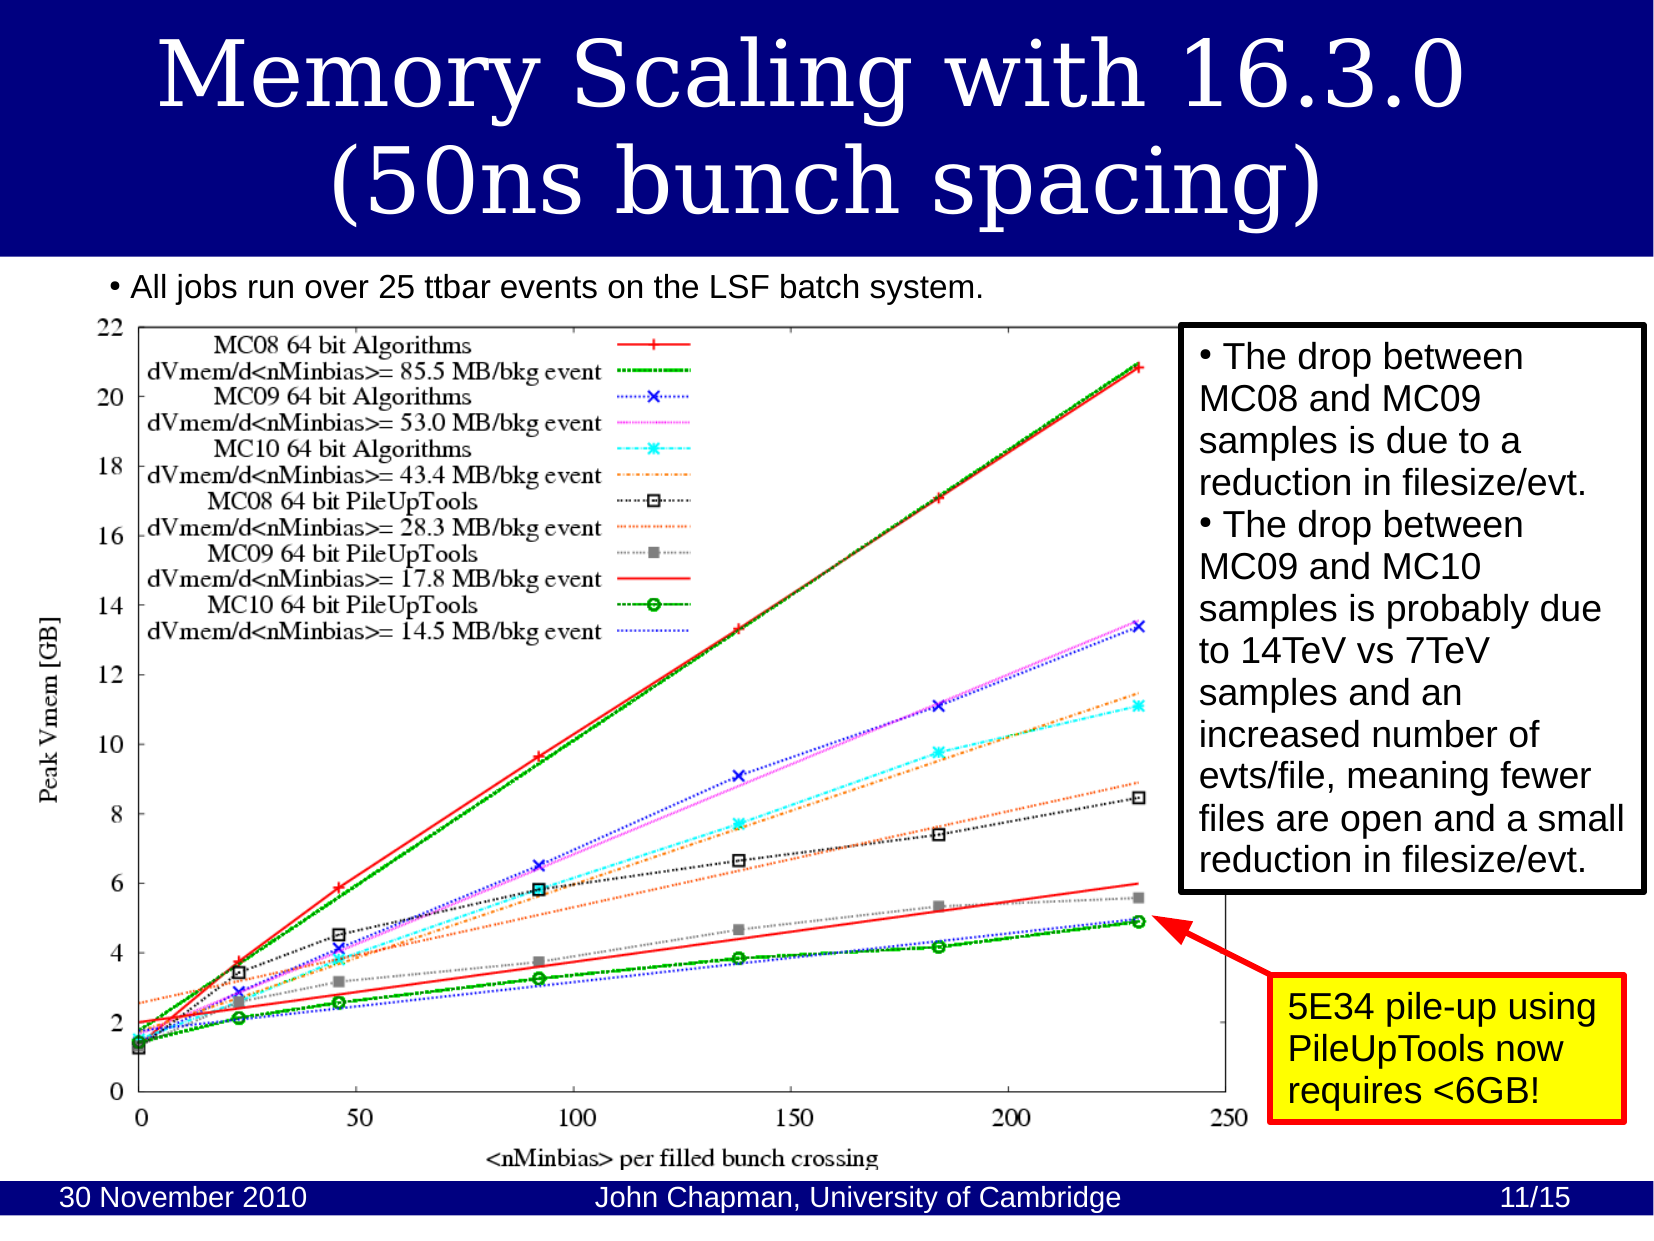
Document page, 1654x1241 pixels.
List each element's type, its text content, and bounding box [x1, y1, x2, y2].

text_box All jobs run over 25 ttbar events on the LSF batch system. [94, 260, 1278, 313]
picture [22, 296, 1270, 1170]
text_box 5E34 pile-up using PileUpTools now requires <6GB! [1269, 975, 1625, 1123]
title Memory Scaling with 16.3.0 (50ns bunch spacing) [0, 0, 1654, 257]
text_box The drop between MC08 and MC09 samples is due to a reduction in filesize/evt. The drop between MC09 and MC10 samples is probably due to 14TeV vs 7TeV samples and an increased number of evts/file, meaning fewer files are open and a small reduction in filesize/evt. [1181, 324, 1644, 893]
